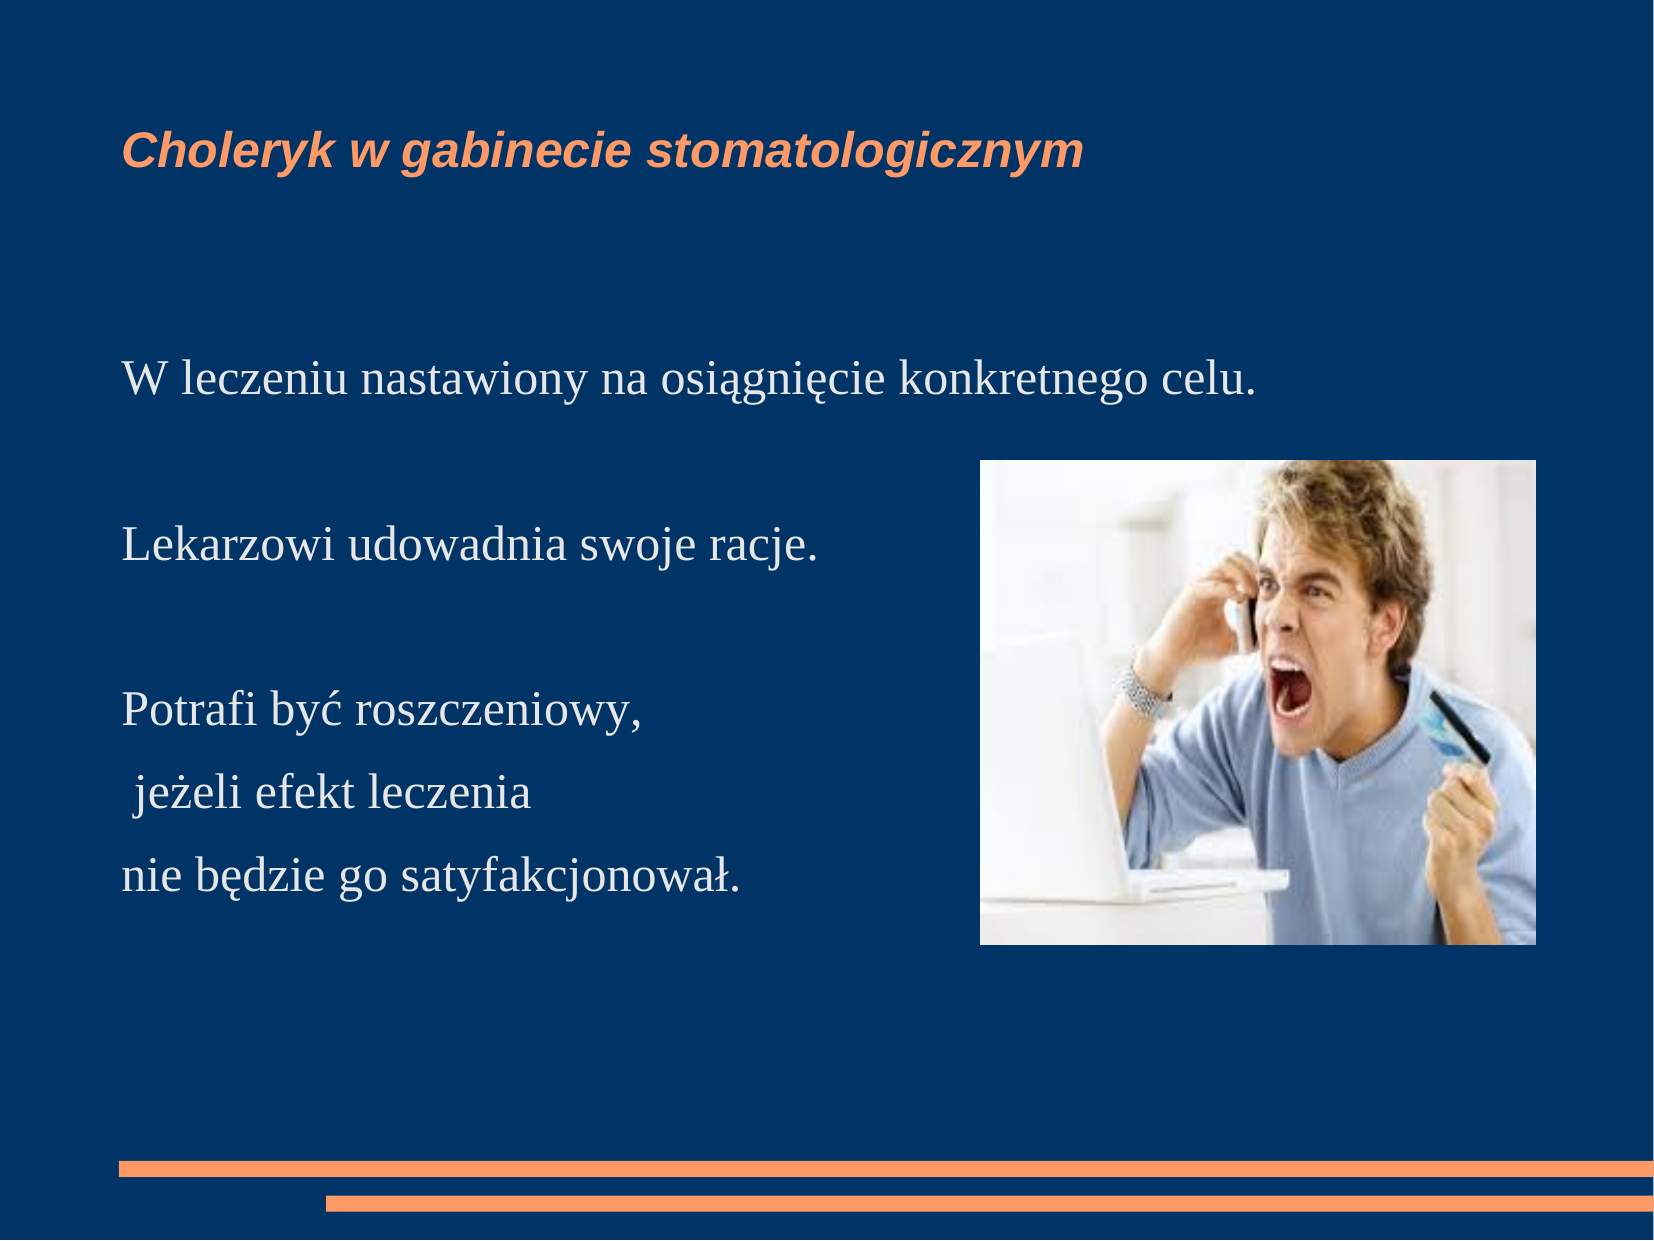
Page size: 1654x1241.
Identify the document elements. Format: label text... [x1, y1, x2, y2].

picture [980, 460, 1536, 945]
list W leczeniu nastawiony na osiągnięcie konkretnego celu. Lekarzowi udowadnia swoje racje. Potrafi być roszczeniowy, jeżeli efekt leczenia nie będzie go satyfakcjonował. [121, 322, 1561, 1132]
title Choleryk w gabinecie stomatologicznym [121, 46, 1534, 254]
